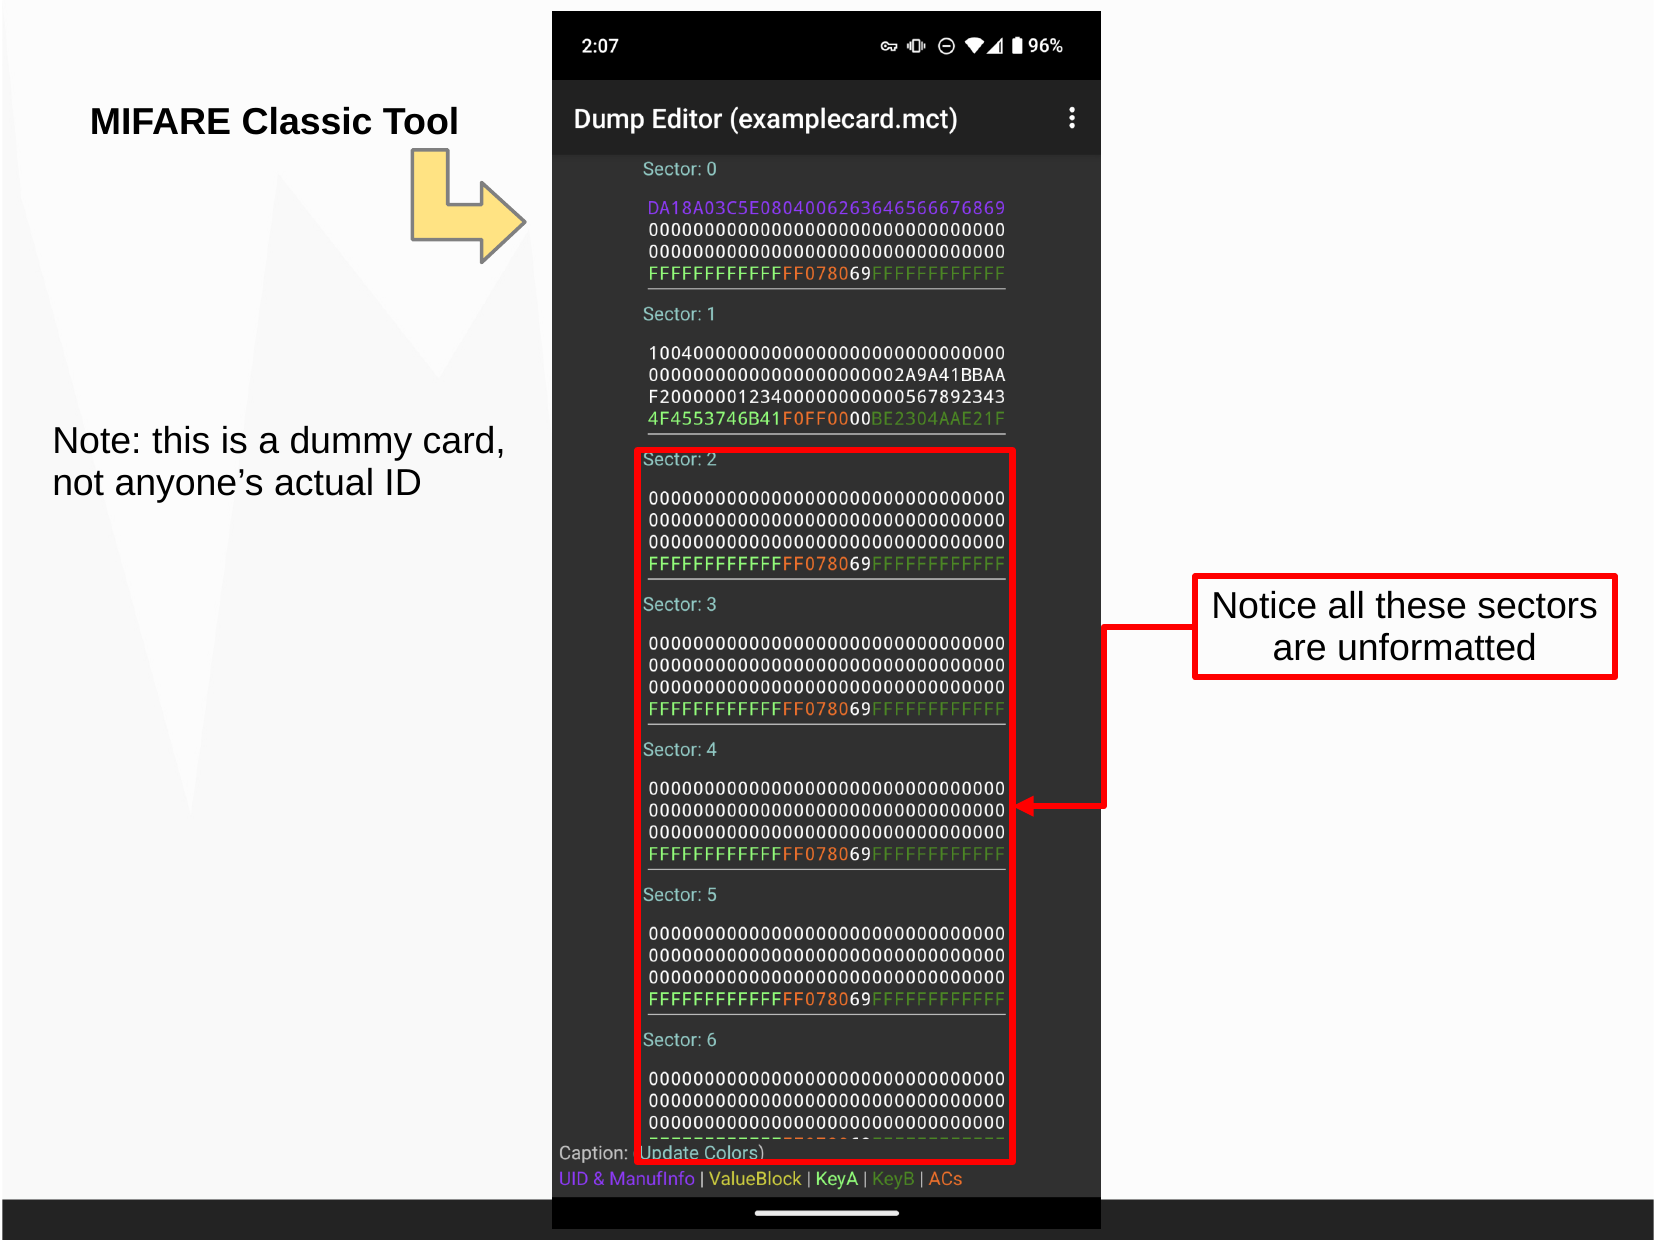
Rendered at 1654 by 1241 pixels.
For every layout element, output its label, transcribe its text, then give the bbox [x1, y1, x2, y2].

text_box MIFARE Classic Tool [75, 93, 475, 151]
text_box Notice all these sectors are unformatted [1195, 576, 1615, 678]
text_box Note: this is a dummy card, not anyone’s actual ID [37, 412, 522, 512]
picture [2, 0, 1654, 1241]
text_box [412, 149, 525, 263]
